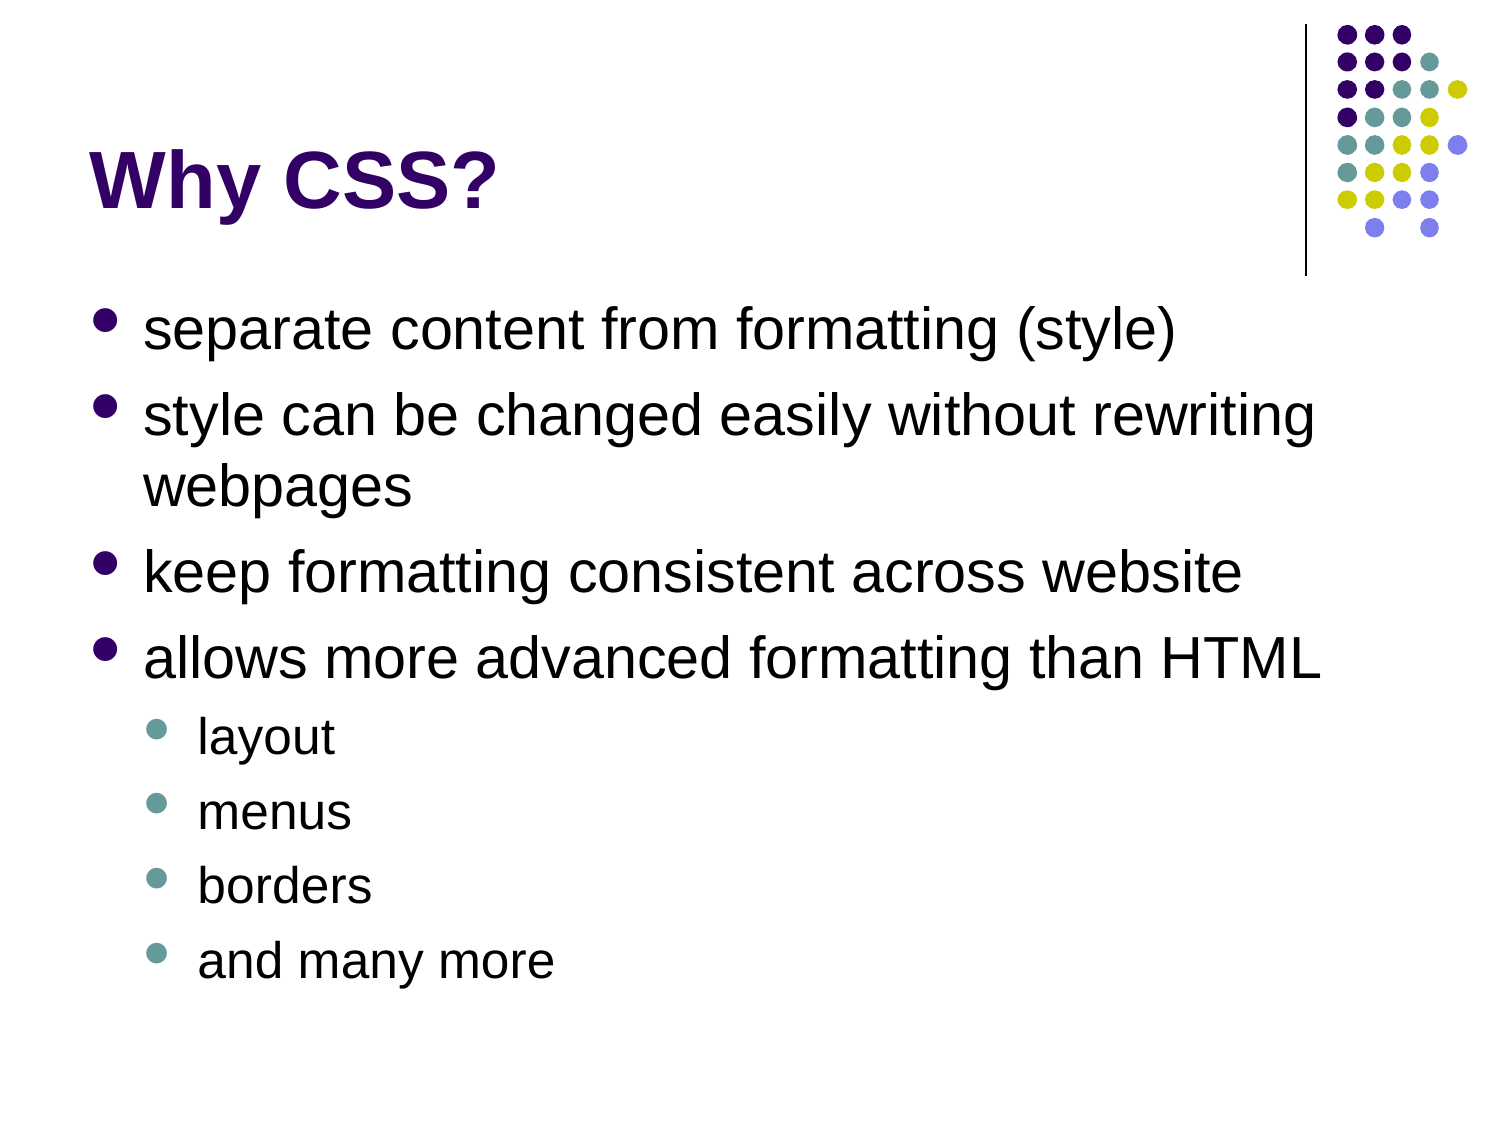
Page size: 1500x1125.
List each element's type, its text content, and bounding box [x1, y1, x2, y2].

list separate content from formatting (style) style can be changed easily without rewriting webpages keep formatting consistent across website allows more advanced formatting than HTML layout menus borders and many more [75, 282, 1359, 1006]
title Why CSS? [74, 20, 1313, 233]
